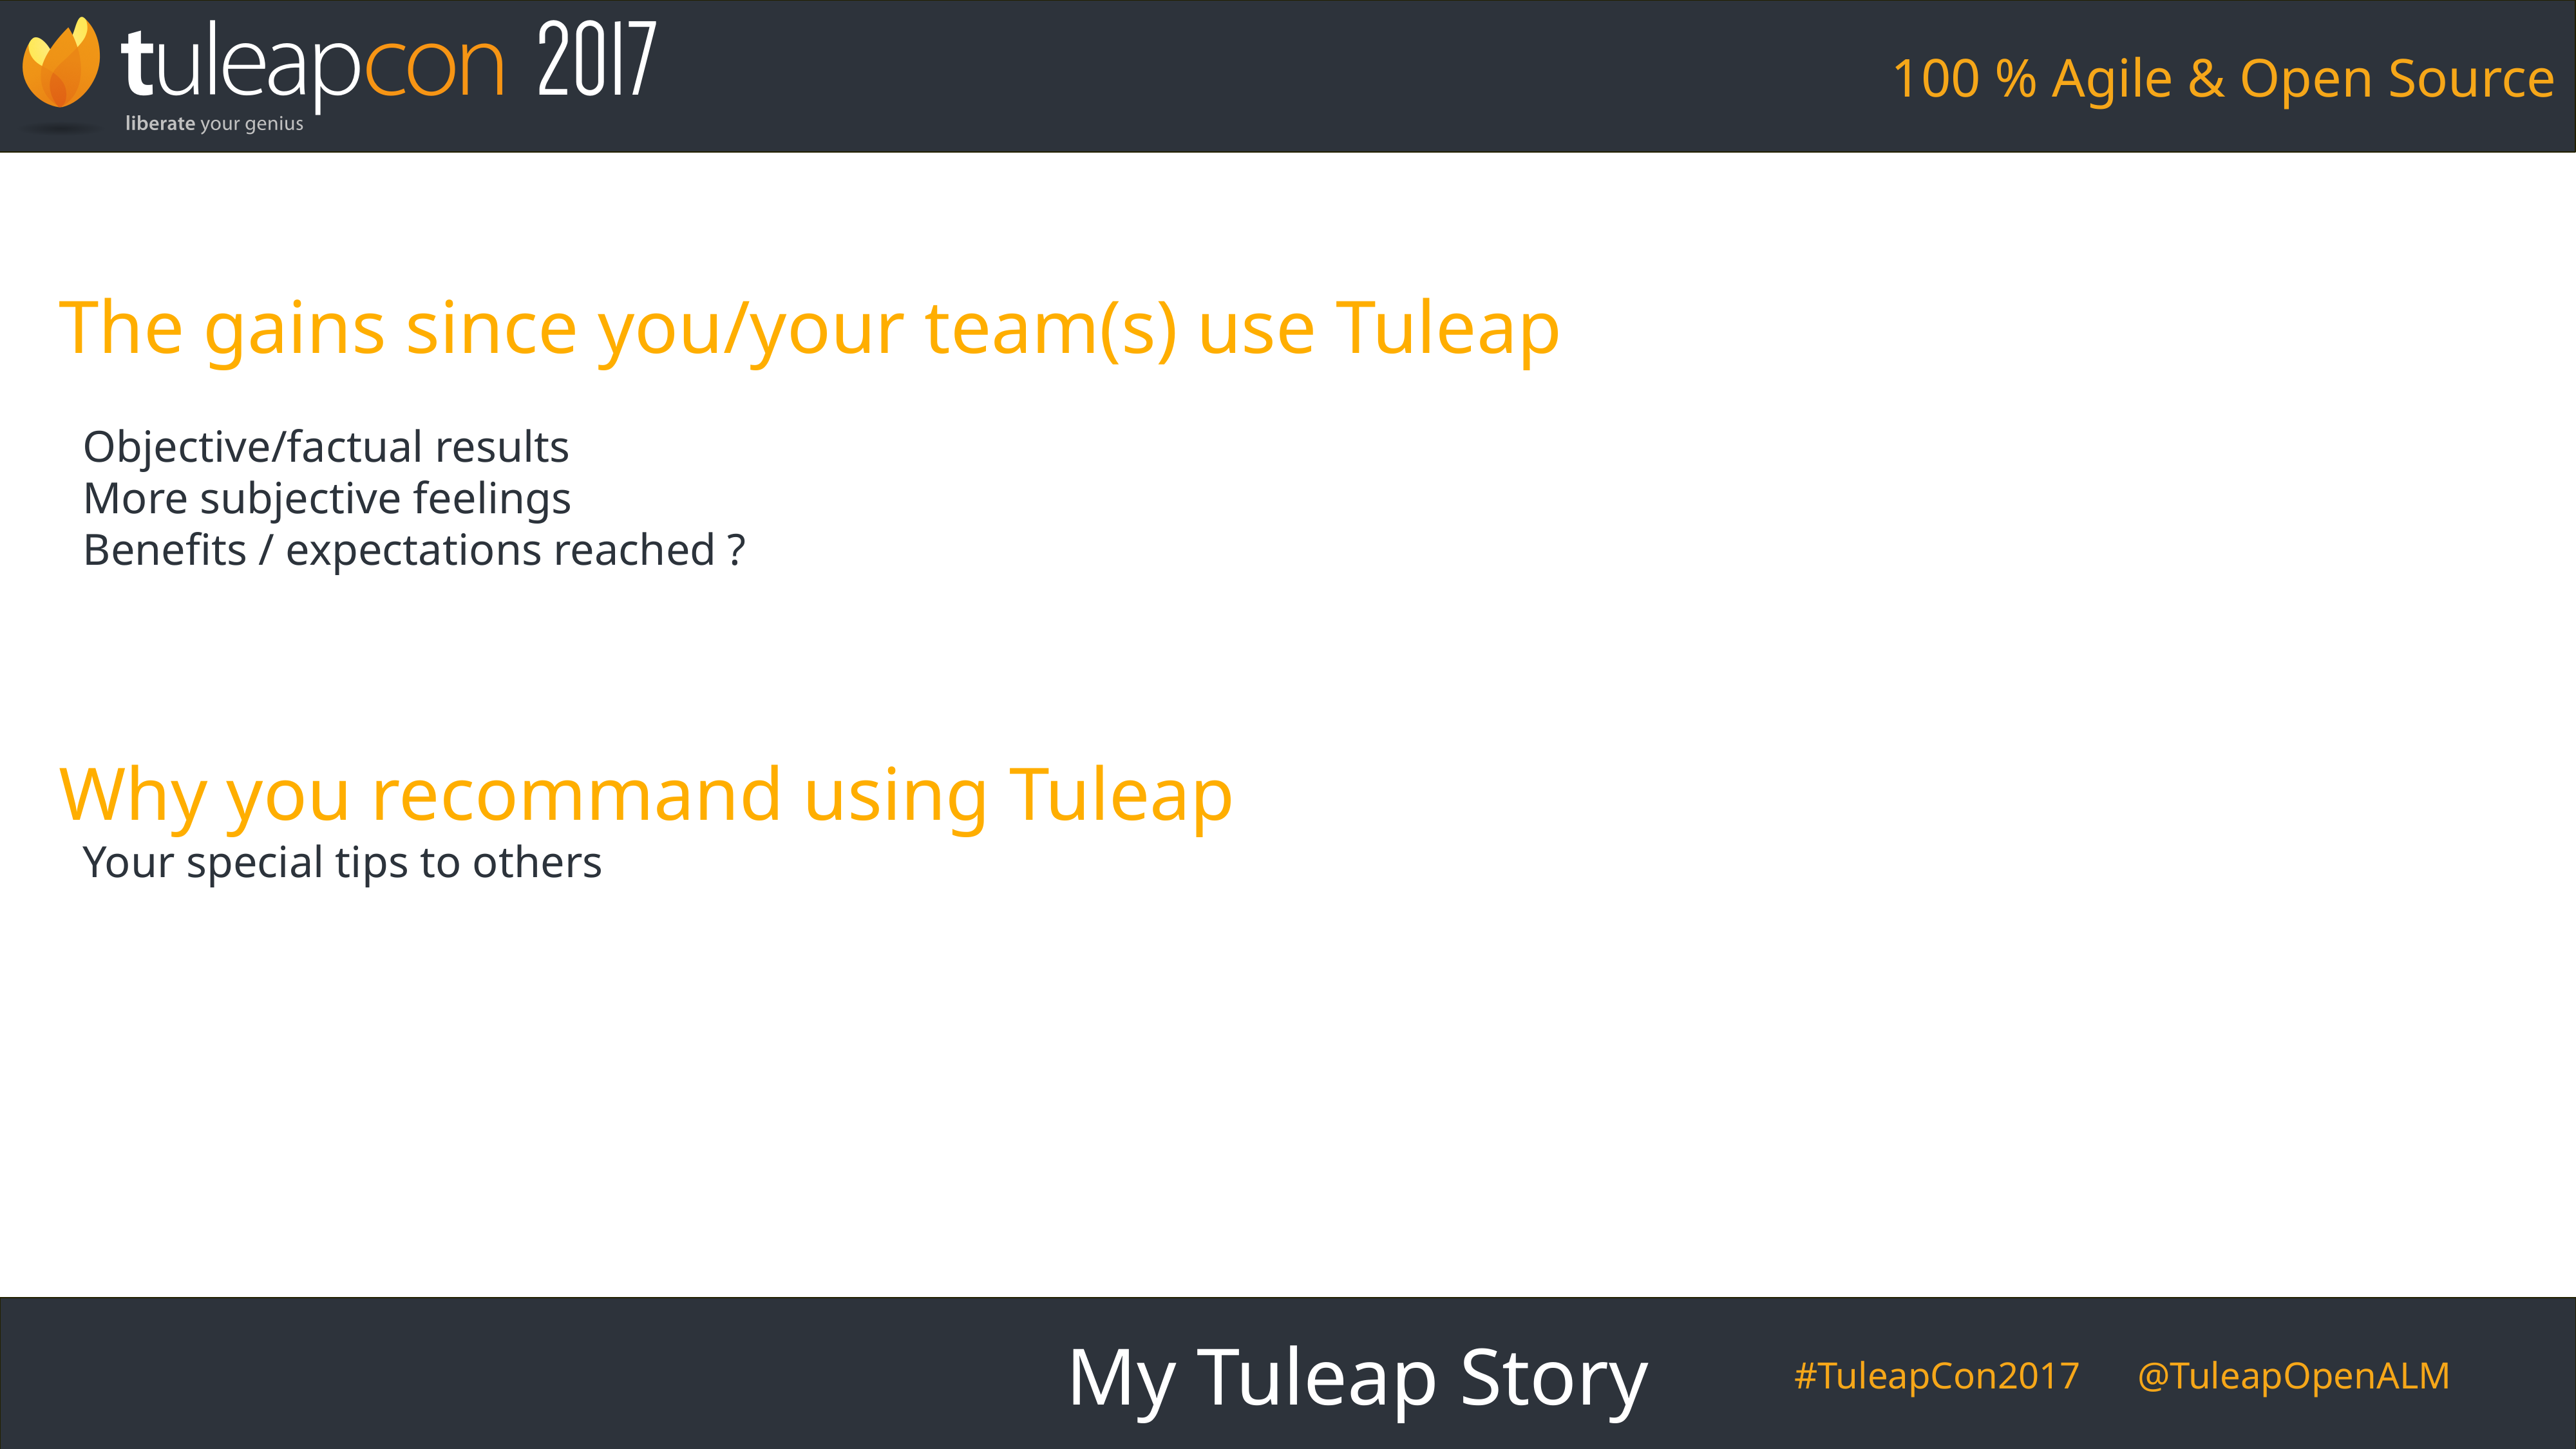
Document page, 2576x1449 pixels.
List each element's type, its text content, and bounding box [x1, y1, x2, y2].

picture [9, 17, 675, 138]
text_box The gains since you/your team(s) use Tuleap Objective/factual results More subjective feelings Benefits / expectations reached ? Why you recommand using Tuleap Your special tips to others [53, 275, 1569, 891]
